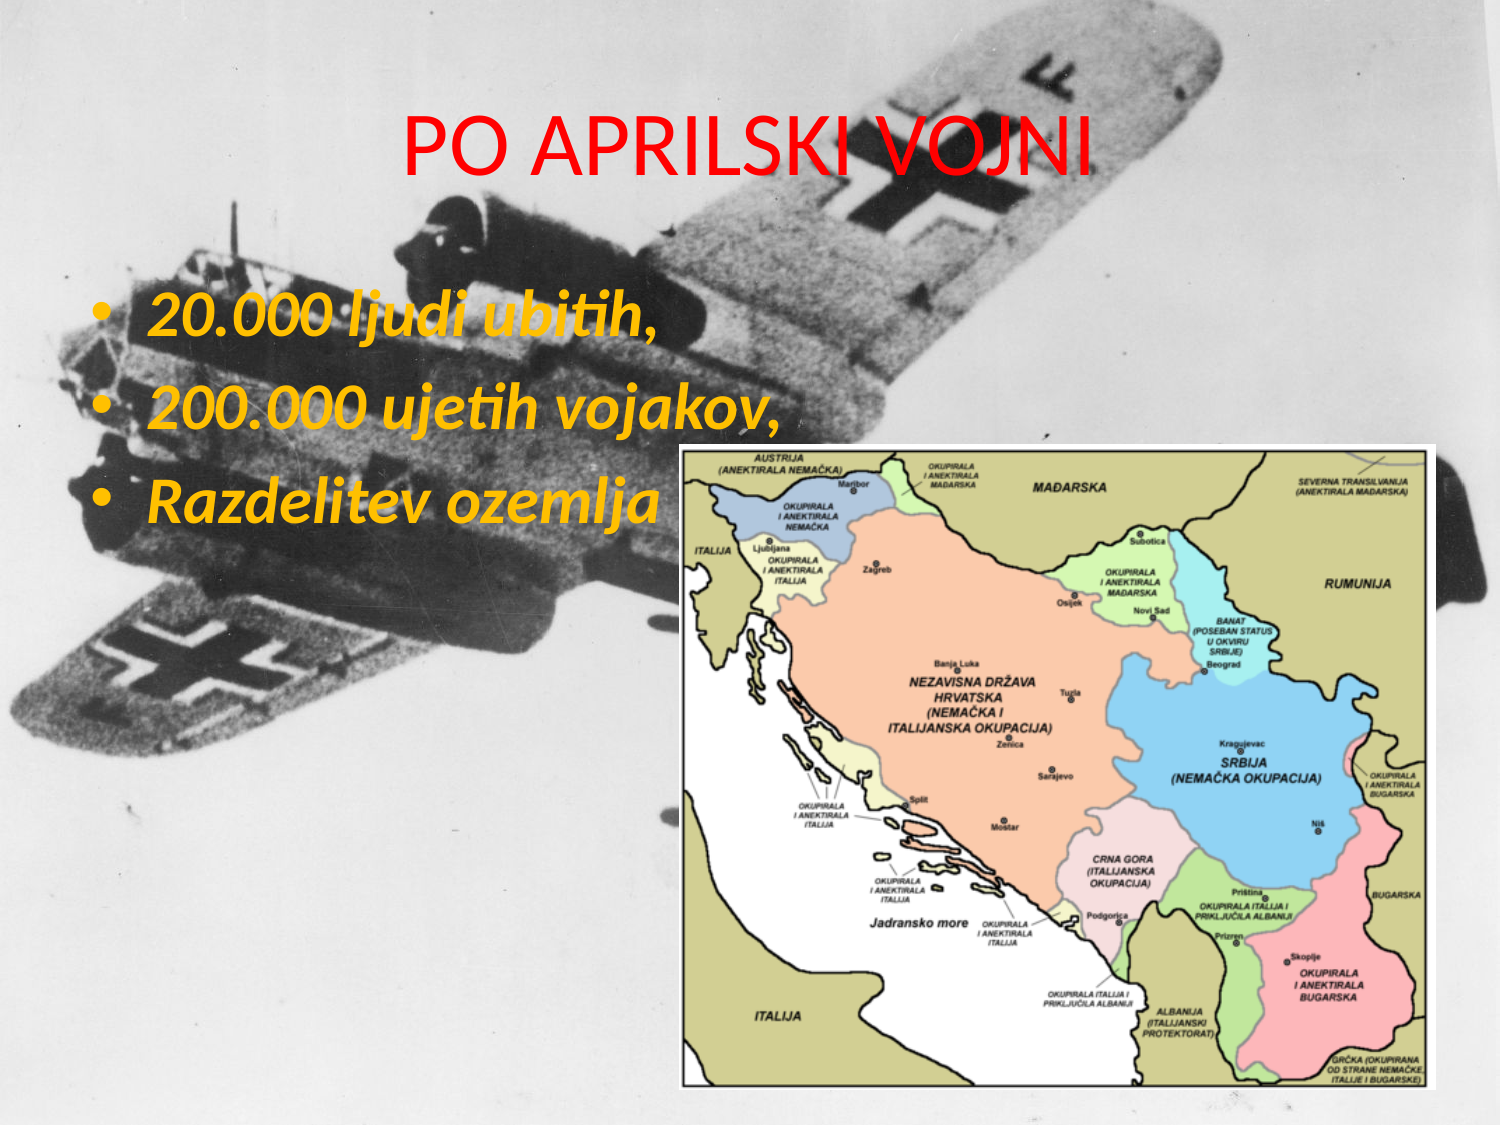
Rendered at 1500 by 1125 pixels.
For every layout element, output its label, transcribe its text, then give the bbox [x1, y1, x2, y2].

list 20.000 ljudi ubitih, 200.000 ujetih vojakov, Razdelitev ozemlja [75, 262, 1425, 1005]
picture [0, 0, 1500, 1125]
title PO APRILSKI VOJNI [75, 45, 1425, 233]
